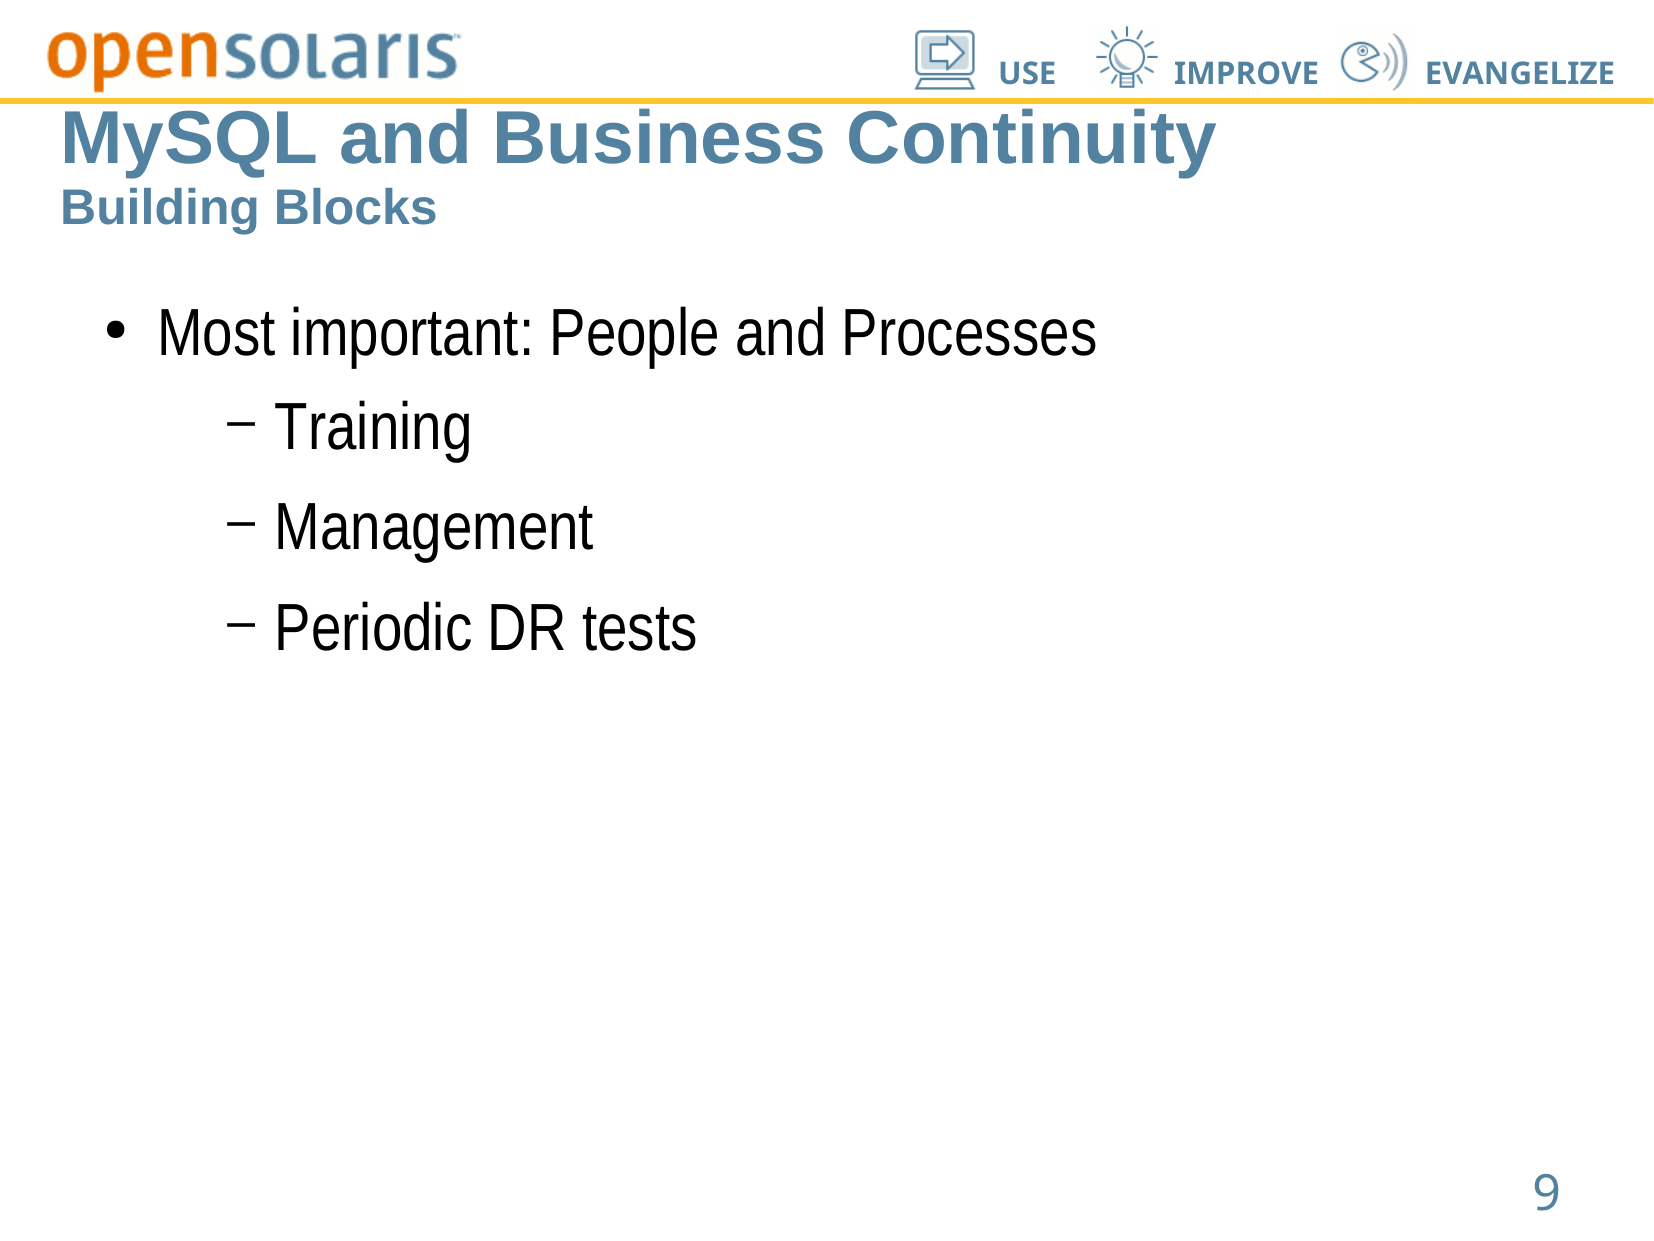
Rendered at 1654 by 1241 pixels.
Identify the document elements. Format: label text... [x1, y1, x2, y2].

picture [46, 31, 462, 94]
list Most important: People and Processes Training Management Periodic DR tests [86, 293, 1560, 981]
picture [907, 22, 983, 95]
picture [1093, 23, 1161, 91]
picture [1336, 24, 1412, 95]
title MySQL and Business Continuity Building Blocks [60, 95, 1534, 236]
